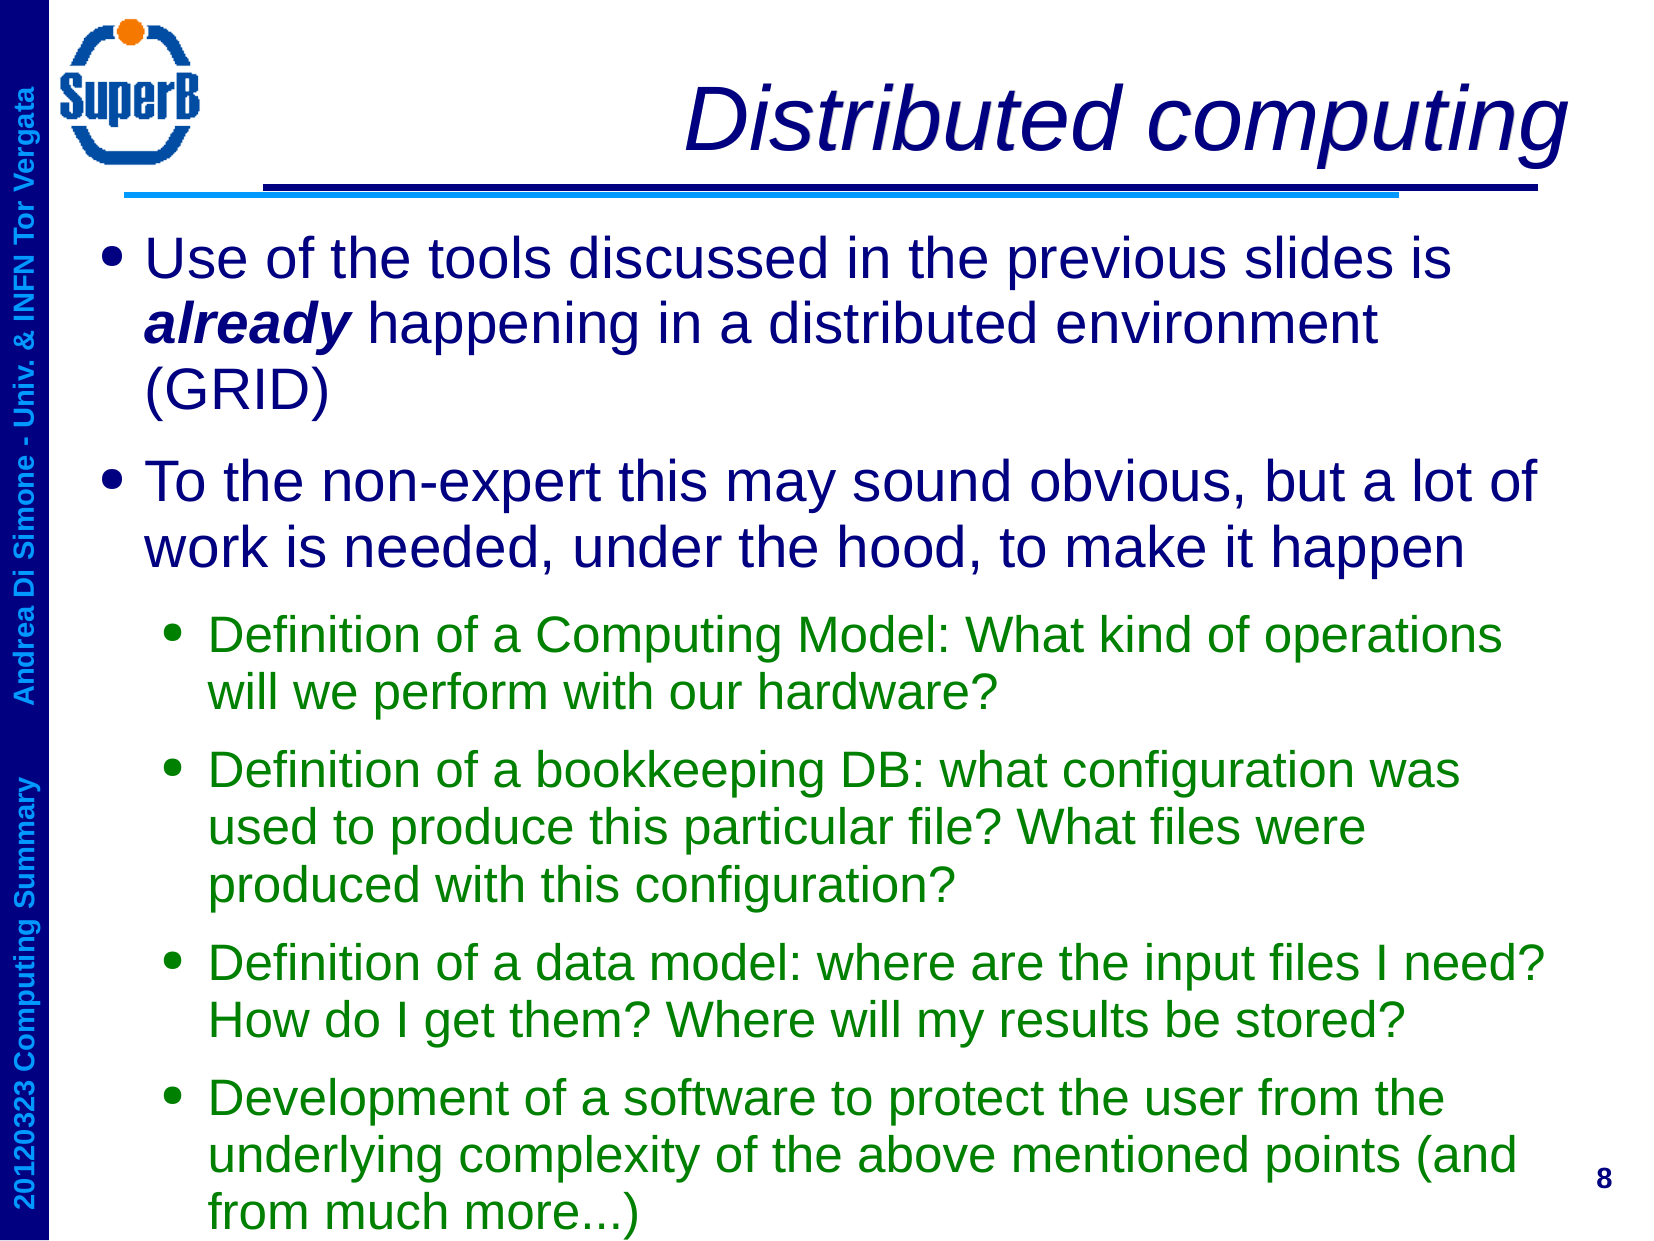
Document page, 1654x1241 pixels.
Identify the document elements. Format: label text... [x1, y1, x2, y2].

title Distributed computing [82, 49, 1571, 188]
list Use of the tools discussed in the previous slides is already happening in a distributed environment (GRID) To the non-expert this may sound obvious, but a lot of work is needed, under the hood, to make it happen Definition of a Computing Model: What kind of operations will we perform with our hardware? Definition of a bookkeeping DB: what configuration was used to produce this particular file? What files were produced with this configuration? Definition of a data model: where are the input files I need? How do I get them? Where will my results be stored? Development of a software to protect the user from the underlying complexity of the above mentioned points (and from much more...) [82, 225, 1571, 1241]
picture [51, 16, 208, 170]
